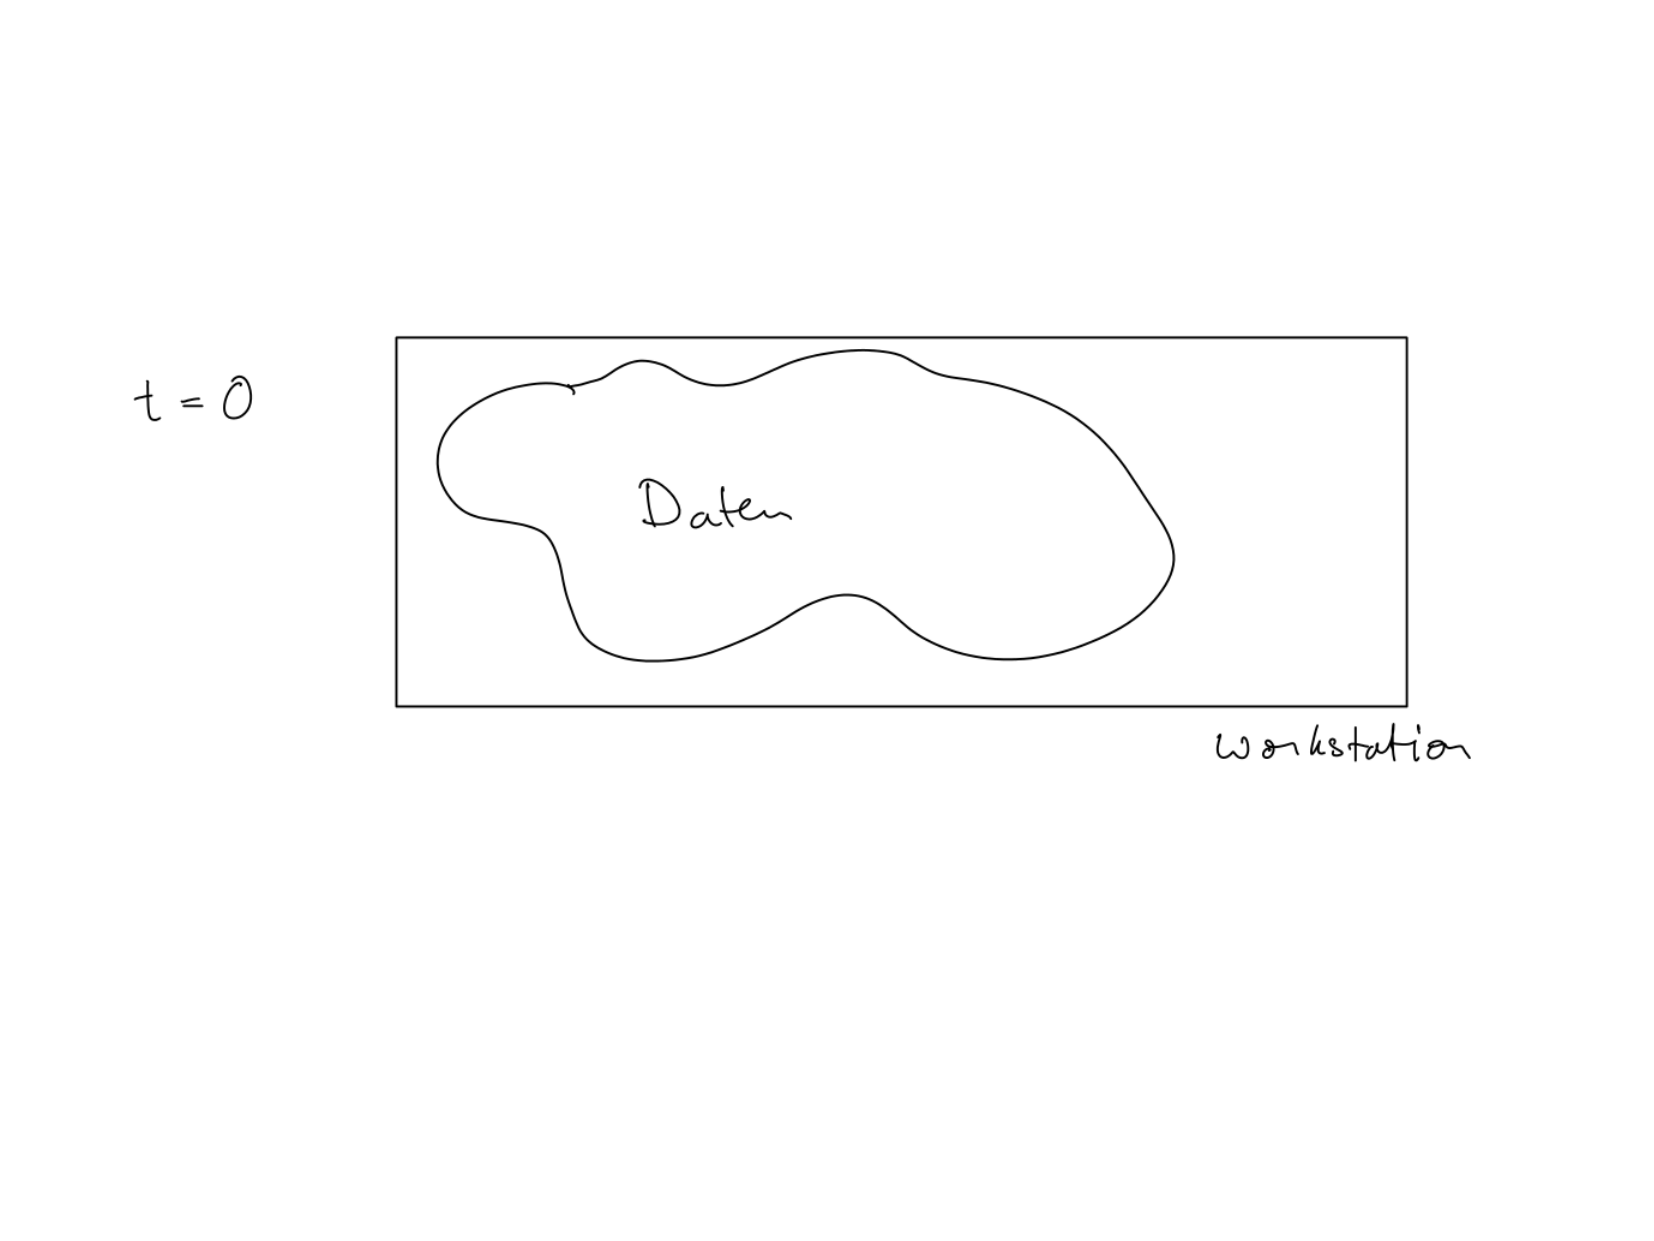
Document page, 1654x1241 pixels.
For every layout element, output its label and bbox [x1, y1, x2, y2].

picture [120, 306, 1507, 789]
